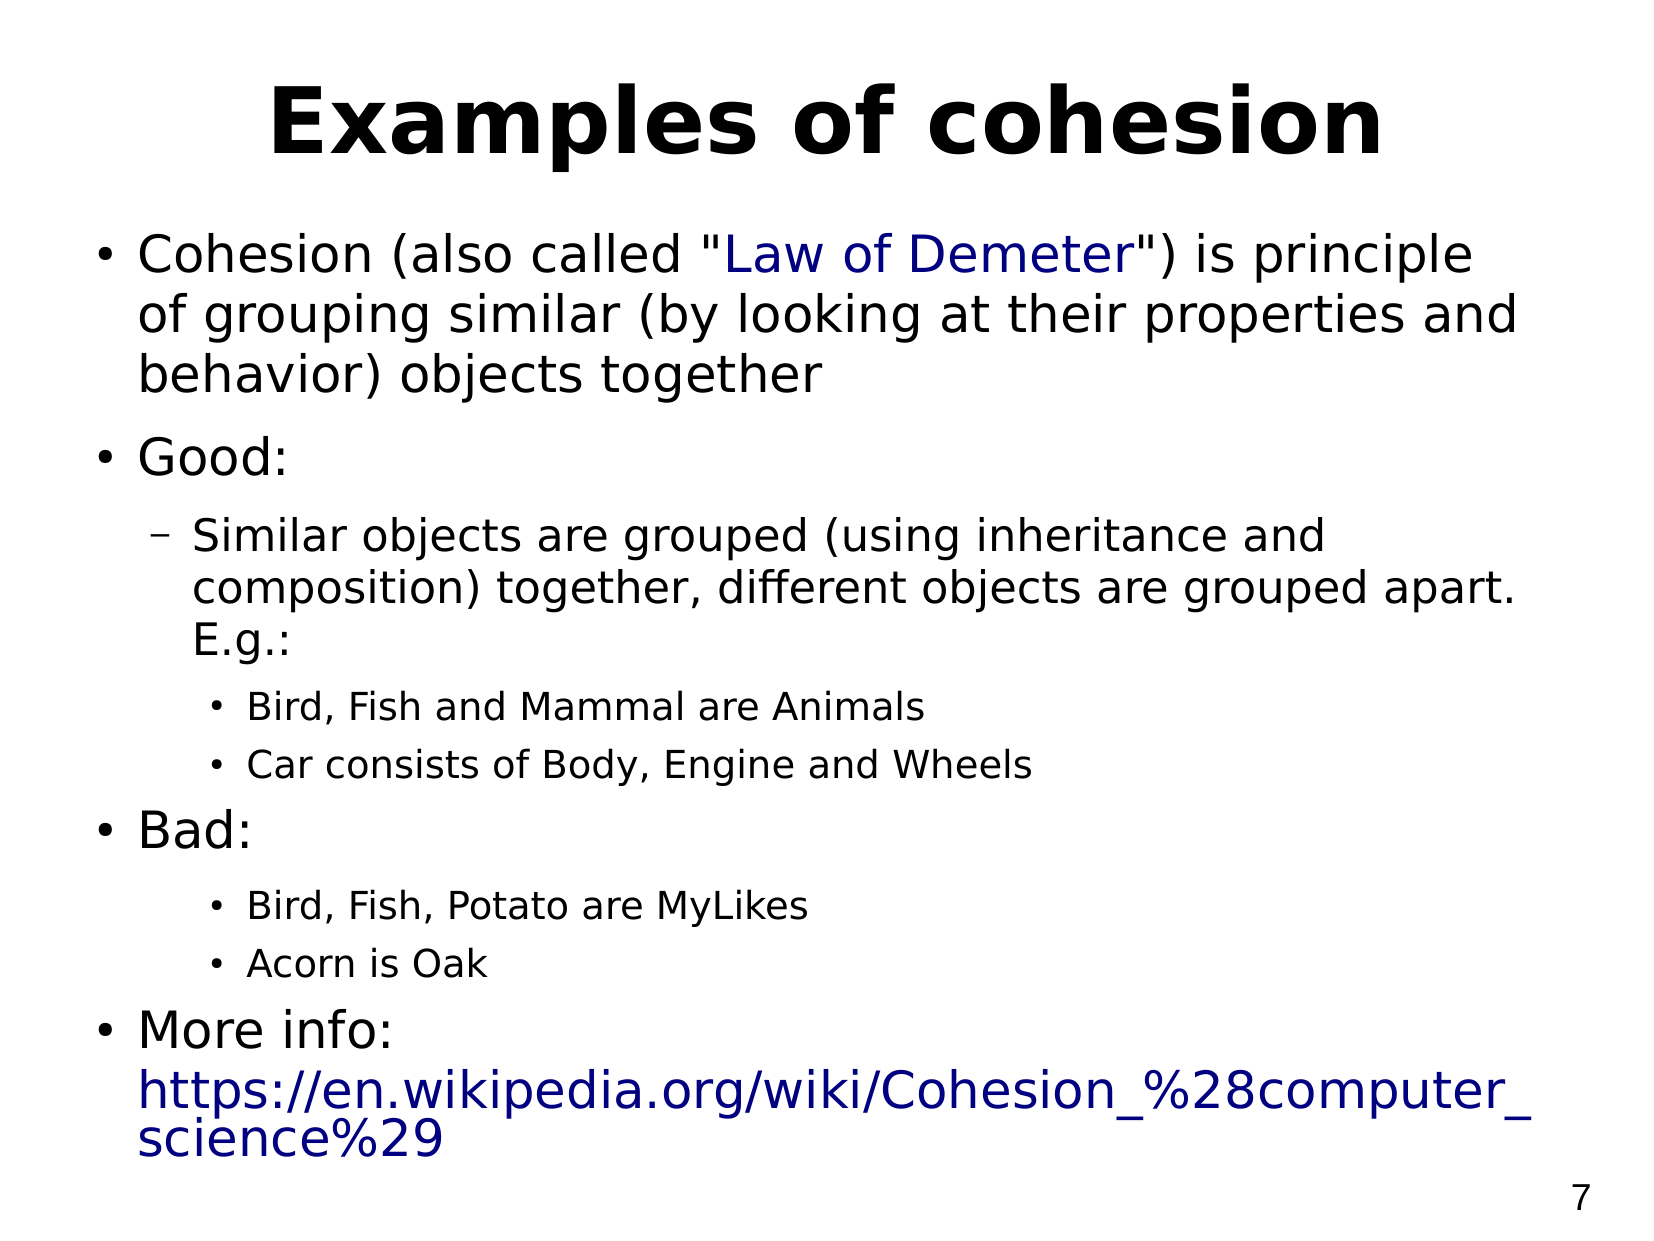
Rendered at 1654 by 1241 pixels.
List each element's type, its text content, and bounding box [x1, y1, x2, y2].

title Examples of cohesion [82, 49, 1571, 196]
list Cohesion (also called "Law of Demeter") is principle of grouping similar (by looking at their properties and behavior) objects together Good: Similar objects are grouped (using inheritance and composition) together, different objects are grouped apart. E.g.: Bird, Fish and Mammal are Animals Car consists of Body, Engine and Wheels Bad: Bird, Fish, Potato are MyLikes Acorn is Oak More info: https://en.wikipedia.org/wiki/Cohesion_%28computer_science%29 [82, 225, 1538, 1186]
